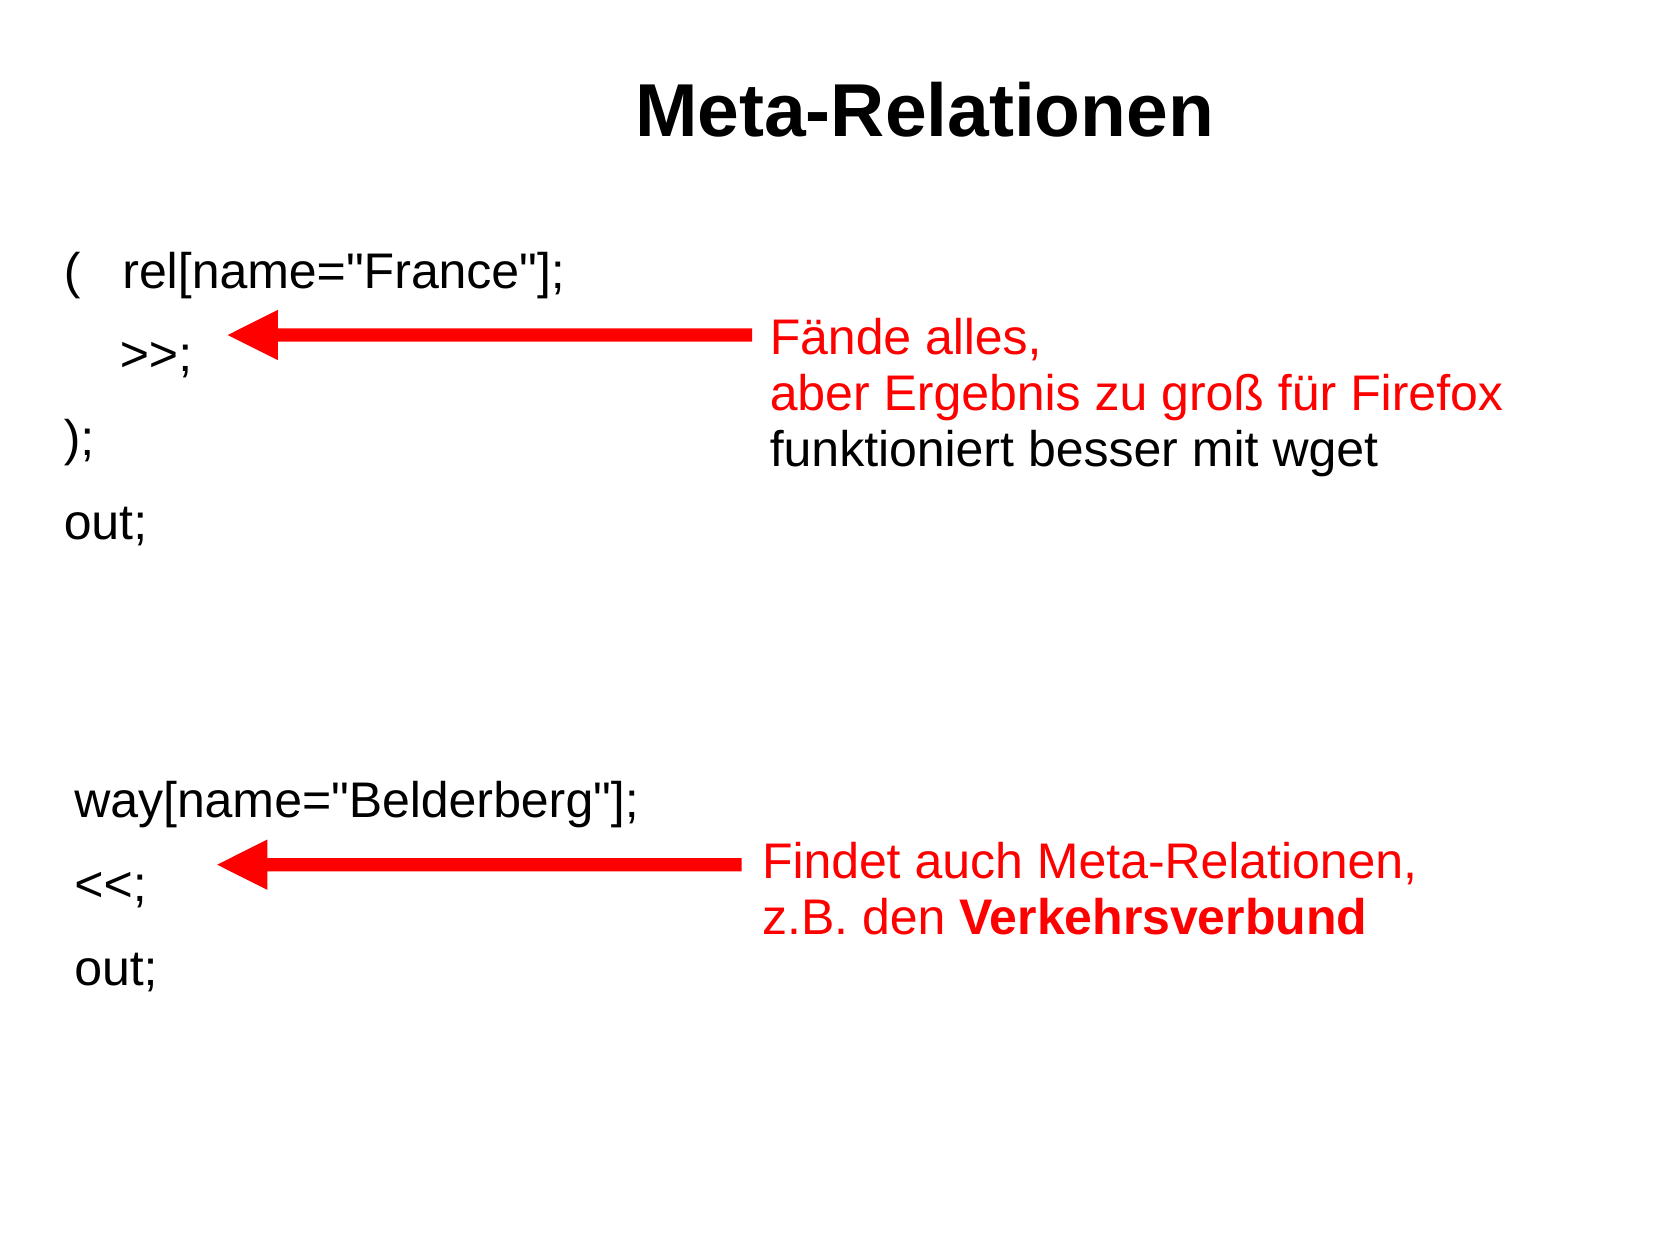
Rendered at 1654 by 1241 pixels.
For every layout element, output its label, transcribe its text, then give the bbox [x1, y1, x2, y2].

text_box Meta-Relationen [620, 61, 1229, 160]
text_box [227, 309, 753, 361]
text_box ( rel[name="France"]; >>; ); out; [49, 207, 843, 530]
text_box Findet auch Meta-Relationen, z.B. den Verkehrsverbund [747, 826, 1433, 953]
text_box Fände alles, aber Ergebnis zu groß für Firefox funktioniert besser mit wget [755, 301, 1519, 485]
text_box way[name="Belderberg"]; <<; out; [59, 737, 853, 976]
text_box [217, 839, 742, 890]
